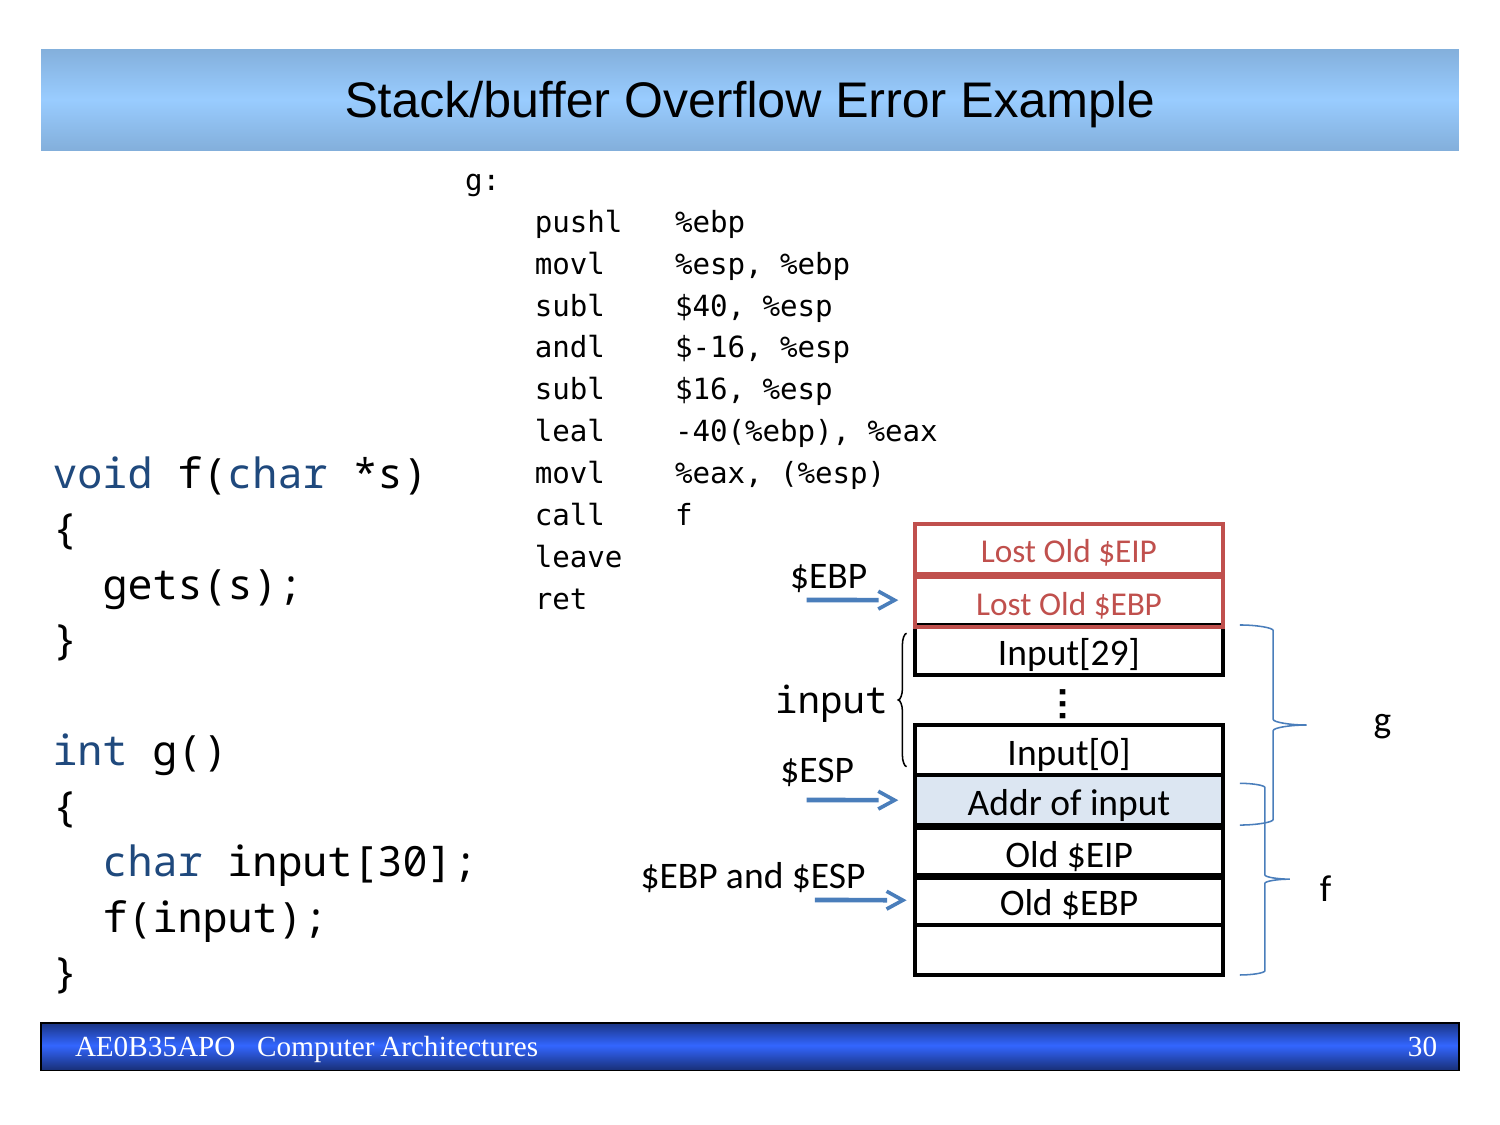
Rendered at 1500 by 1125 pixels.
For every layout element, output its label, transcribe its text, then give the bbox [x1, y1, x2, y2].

text_box input [826, 700, 837, 711]
text_box input [848, 700, 858, 711]
text_box Addr of input [914, 775, 1224, 826]
title Stack/buffer Overflow Error Example [41, 49, 1459, 151]
text_box … [1044, 657, 1106, 738]
text_box g [1358, 687, 1407, 748]
list g: pushl %ebp movl %esp, %ebp subl $40, %esp andl $-16, %esp subl $16, %esp leal -40(%ebp), %eax movl %eax, (%esp) call f leave ret [450, 157, 1038, 700]
text_box $EBP and $ESP [625, 843, 881, 905]
text_box Old $EIP [914, 827, 1224, 878]
text_box Input[0] [914, 724, 1224, 775]
text_box Old $EBP [914, 878, 1224, 923]
text_box Lost Old $EBP [915, 577, 1224, 628]
text_box Input[29] [1038, 628, 1224, 676]
text_box $ESP [765, 737, 869, 798]
list void f(char *s) { gets(s); } int g() { char input[30]; f(input); } [37, 444, 563, 1025]
text_box input [760, 700, 903, 730]
text_box Lost Old $EIP [914, 523, 1224, 574]
text_box f [1304, 856, 1347, 917]
